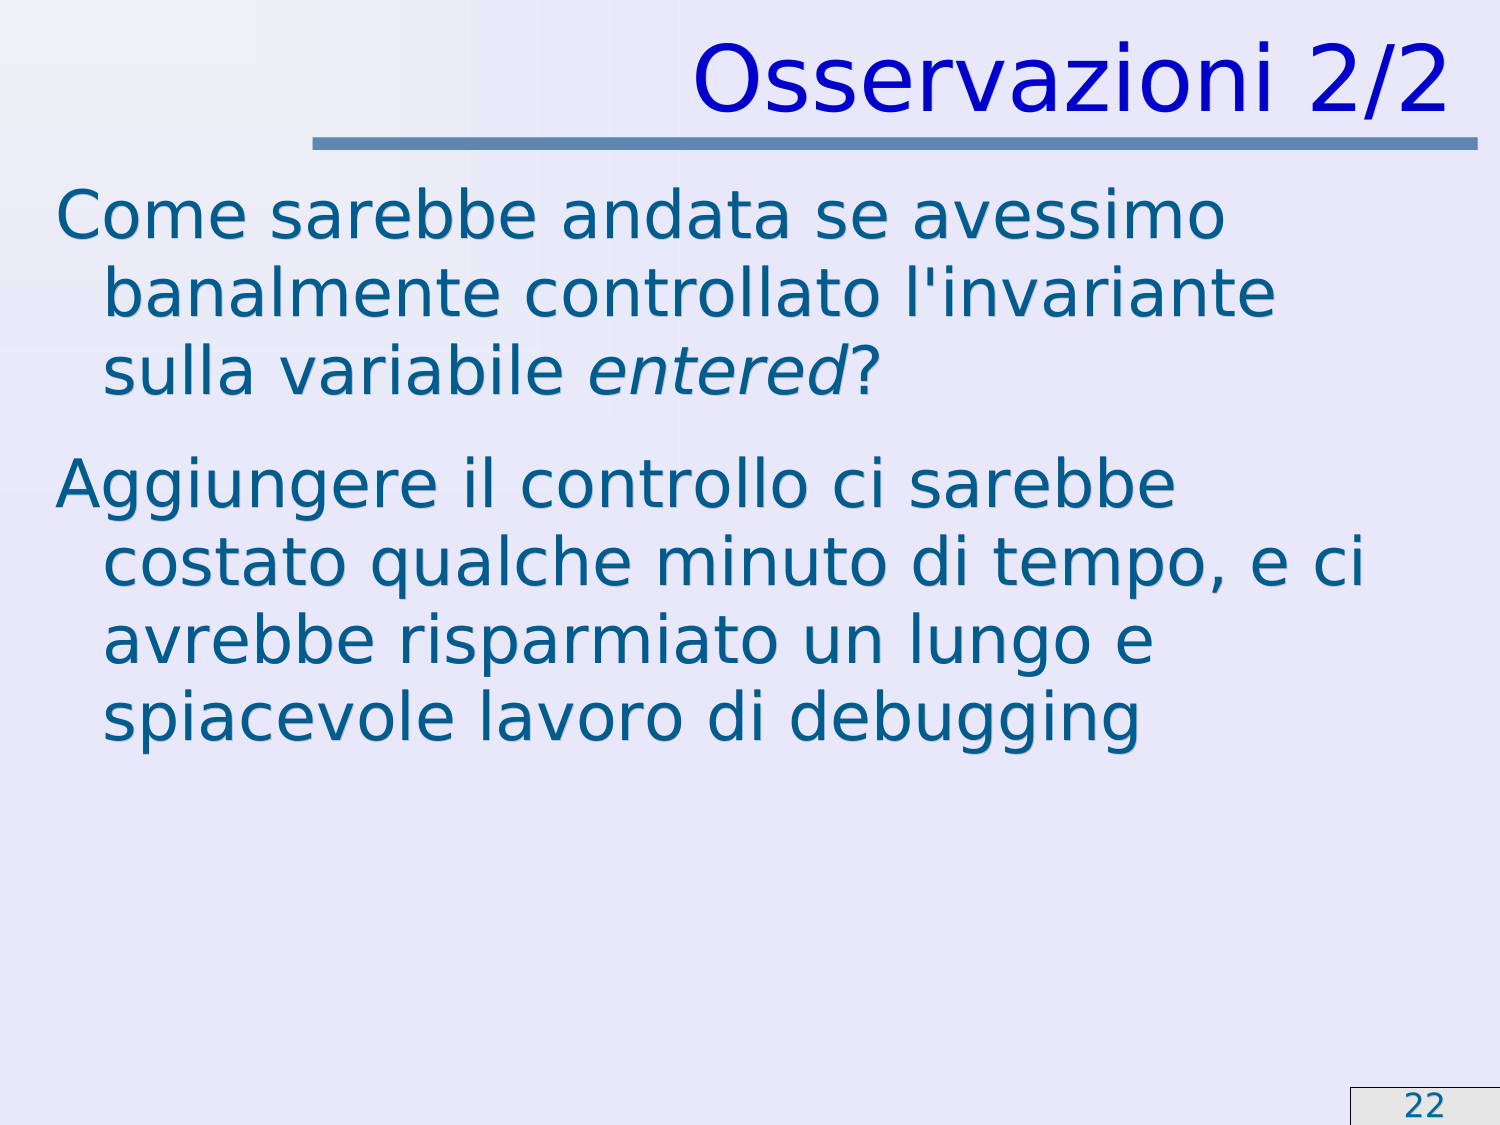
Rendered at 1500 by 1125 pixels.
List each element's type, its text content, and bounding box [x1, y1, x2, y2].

text_box Come sarebbe andata se avessimo banalmente controllato l'invariante sulla variabile entered? Aggiungere il controllo ci sarebbe costato qualche minuto di tempo, e ci avrebbe risparmiato un lungo e spiacevole lavoro di debugging [55, 176, 1443, 757]
title Osservazioni 2/2 [18, 0, 1470, 141]
text_box [312, 137, 1478, 150]
